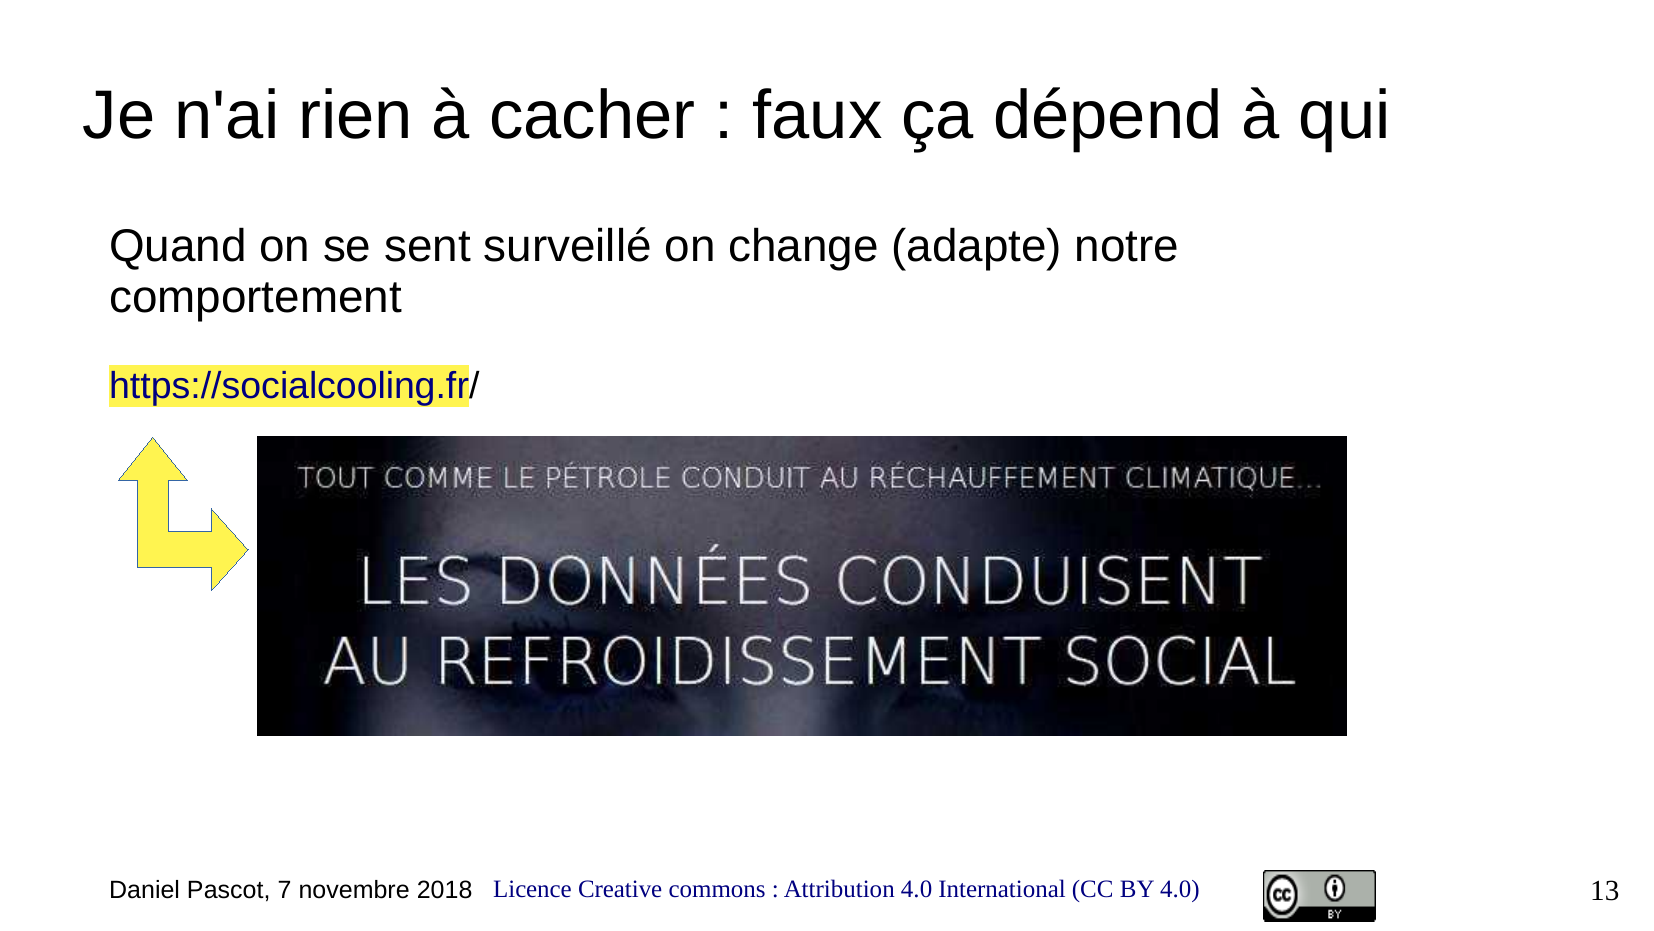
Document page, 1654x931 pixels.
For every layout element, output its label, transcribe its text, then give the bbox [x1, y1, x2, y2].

text_box Quand on se sent surveillé on change (adapte) notre comportement https://socialcooling.fr/ [94, 212, 1494, 787]
picture [257, 436, 1347, 736]
text_box [118, 437, 249, 591]
title Je n'ai rien à cacher : faux ça dépend à qui [82, 37, 1571, 193]
picture [1263, 870, 1376, 922]
